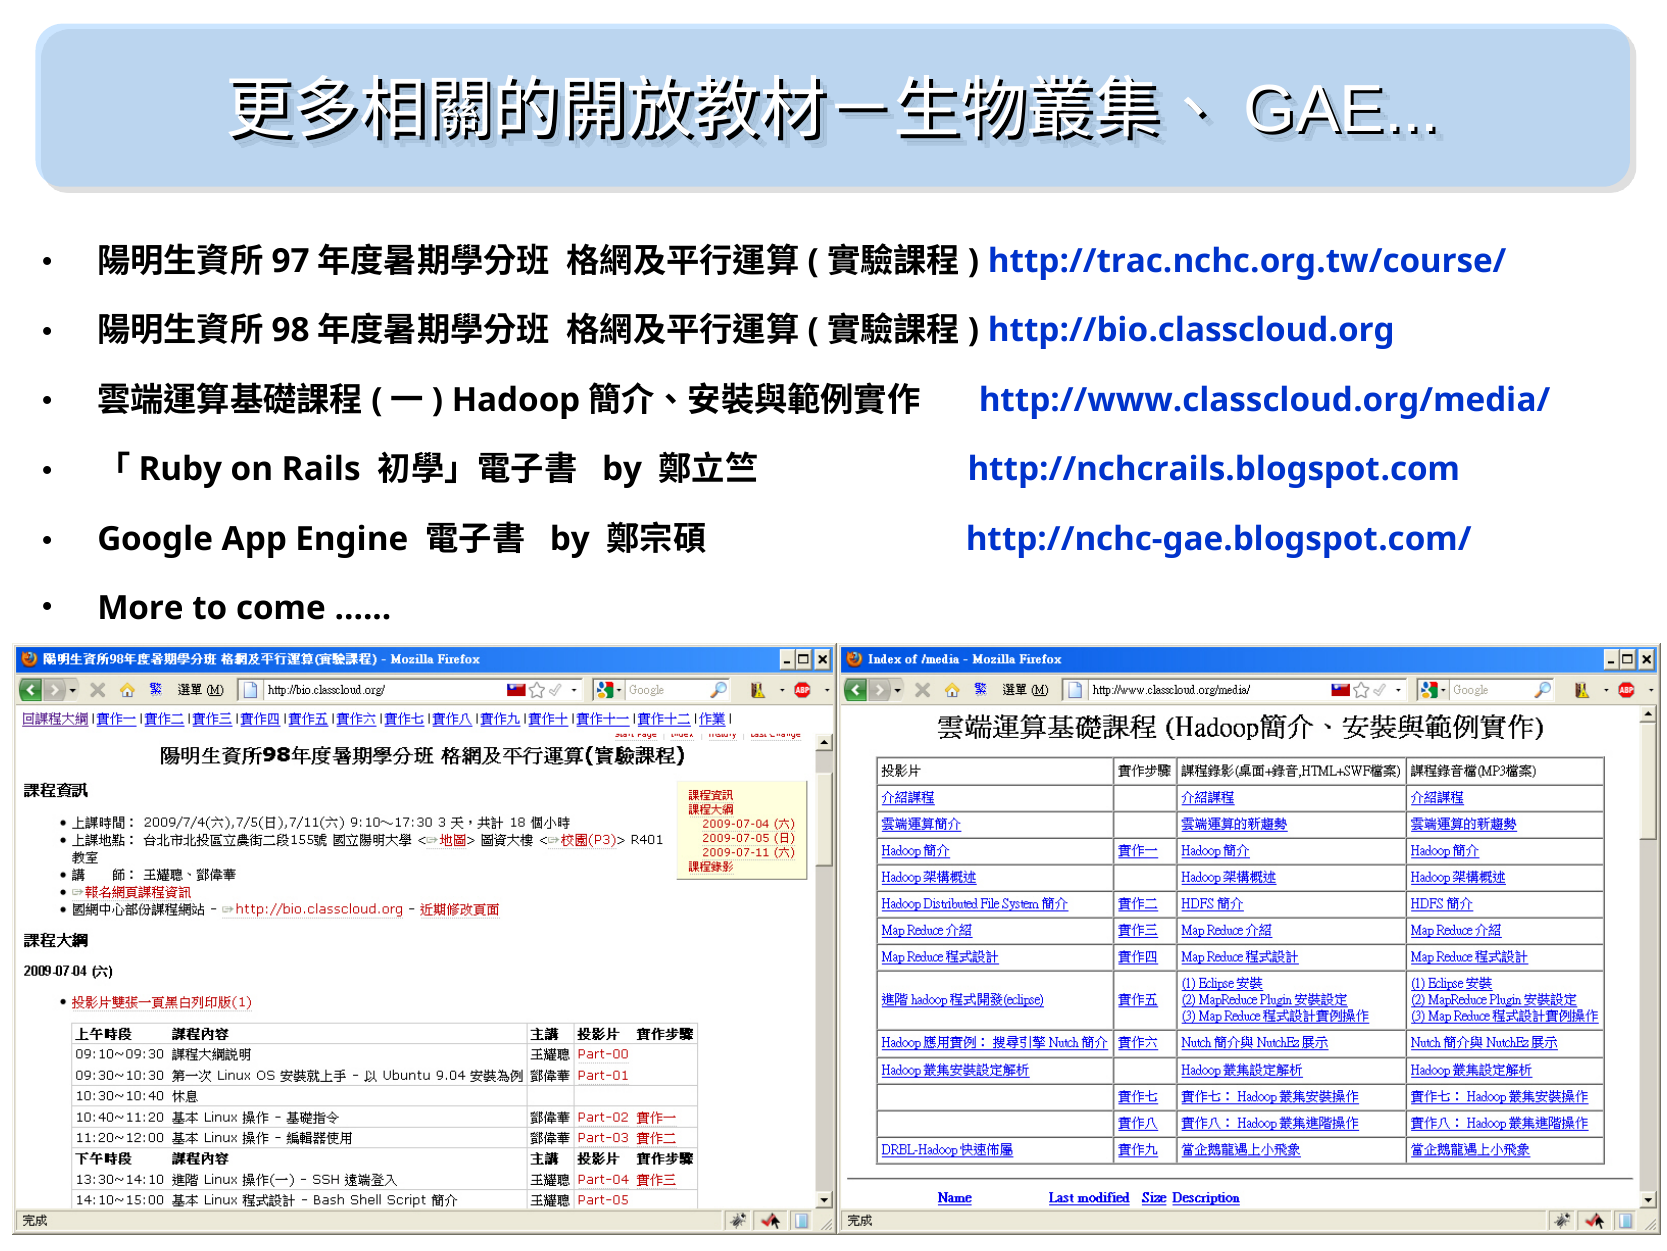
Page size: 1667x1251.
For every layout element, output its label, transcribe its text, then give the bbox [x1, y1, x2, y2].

text_box 陽明生資所97年度暑期學分班 格網及平行運算(實驗課程) http://trac.nchc.org.tw/course/ 陽明生資所98年度暑期學分班 格網及平行運算(實驗課程) http://bio.classcloud.org 雲端運算基礎課程(一) Hadoop簡介、安裝與範例實作 http://www.classcloud.org/media/ 「Ruby on Rails 初學」電子書 by 鄭立竺 http://nchcrails.blogspot.com Google App Engine 電子書 by 鄭宗碩 http://nchc-gae.blogspot.com/ More to come ...... [41, 231, 1625, 596]
text_box 更多相關的開放教材－生物叢集、GAE... [35, 23, 1630, 187]
picture [12, 643, 1661, 1235]
